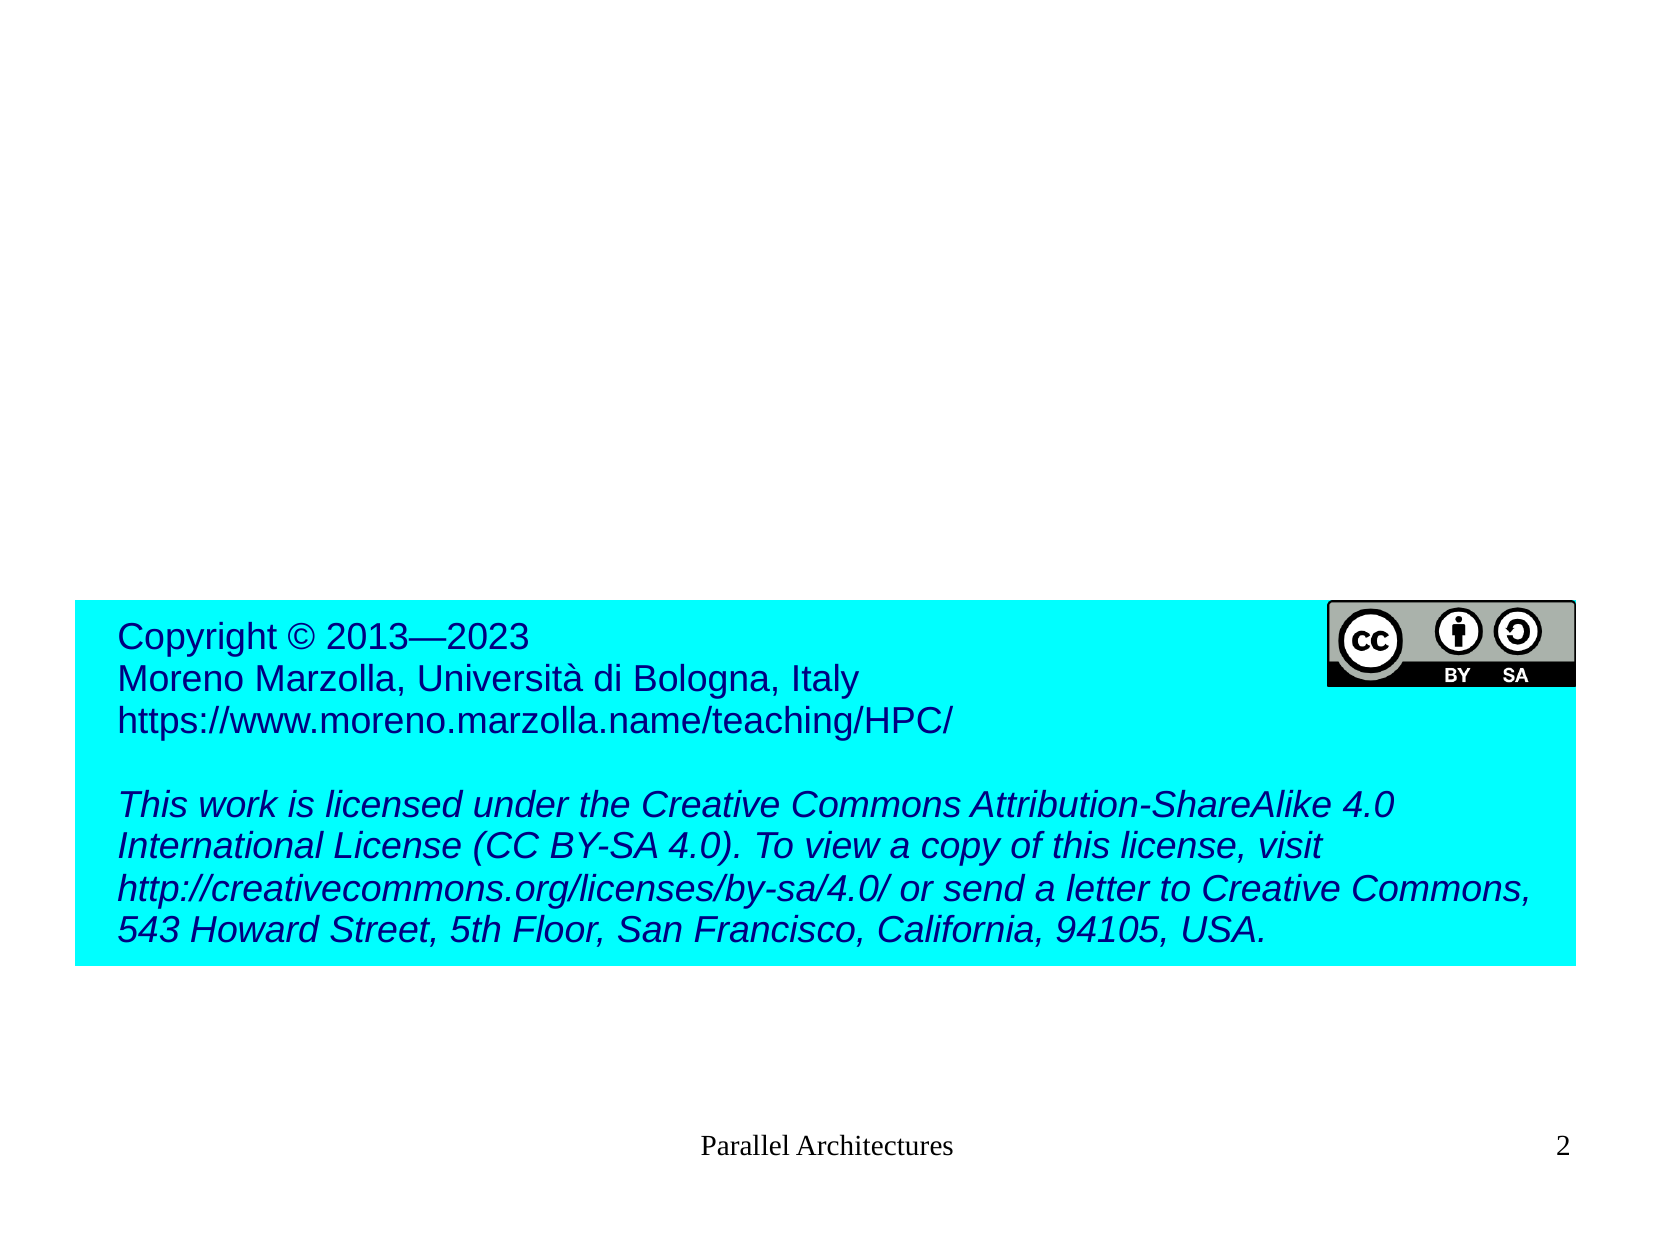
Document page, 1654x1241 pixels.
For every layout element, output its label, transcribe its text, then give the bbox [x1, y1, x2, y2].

picture [1327, 600, 1576, 687]
text_box Copyright © 2013—2023 Moreno Marzolla, Università di Bologna, Italy https://www.moreno.marzolla.name/teaching/HPC/ This work is licensed under the Creative Commons Attribution-ShareAlike 4.0 International License (CC BY-SA 4.0). To view a copy of this license, visit http://creativecommons.org/licenses/by-sa/4.0/ or send a letter to Creative Commons, 543 Howard Street, 5th Floor, San Francisco, California, 94105, USA. [75, 600, 1576, 966]
